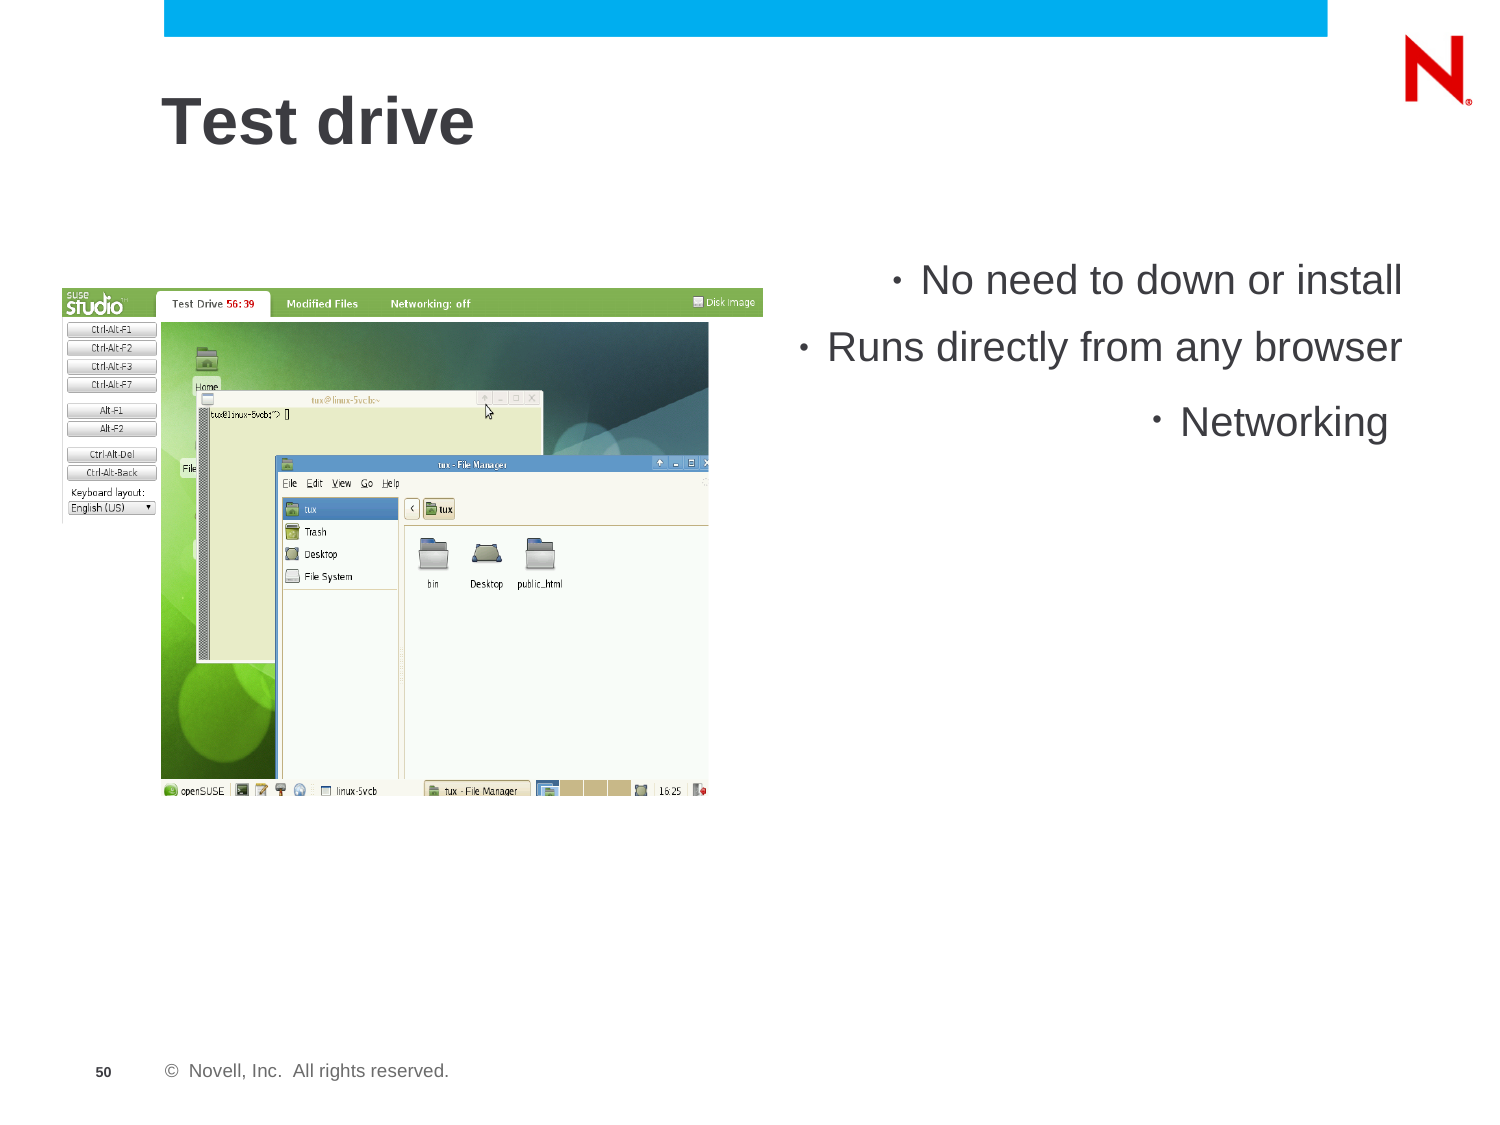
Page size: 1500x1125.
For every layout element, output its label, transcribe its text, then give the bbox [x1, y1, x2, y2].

title Test drive [161, 41, 1383, 205]
picture [62, 288, 763, 796]
list No need to down or install Runs directly from any browser Networking [163, 254, 1404, 986]
picture [1403, 32, 1473, 107]
